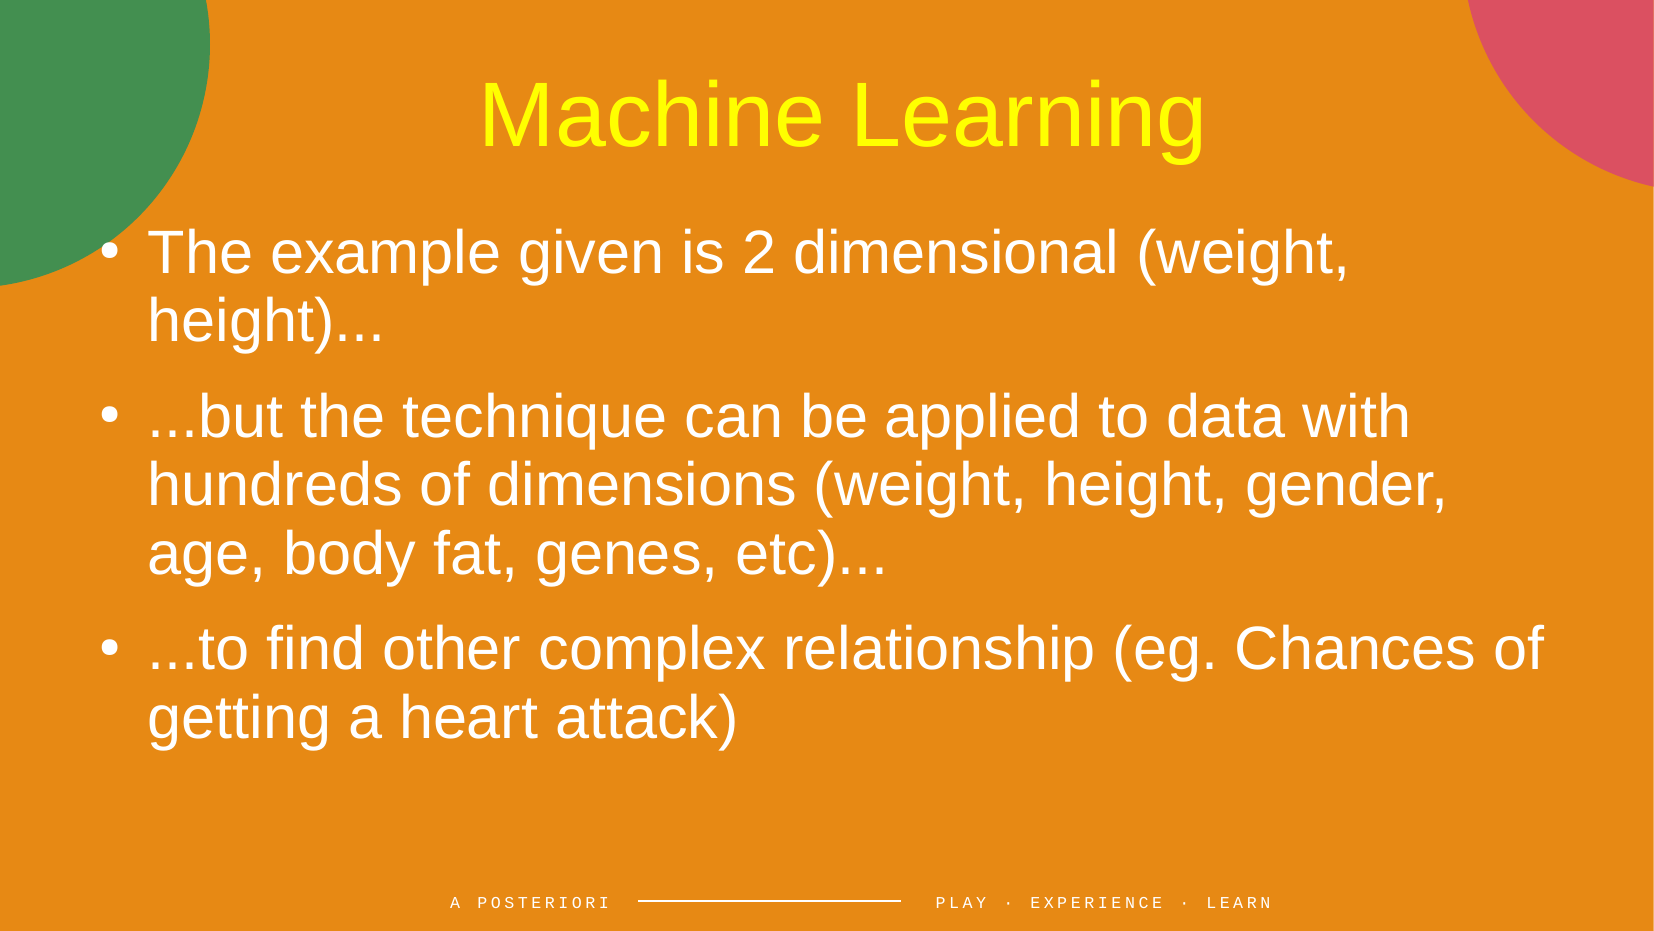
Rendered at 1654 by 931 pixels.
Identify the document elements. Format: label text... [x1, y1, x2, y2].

title Machine Learning [187, 37, 1501, 193]
list The example given is 2 dimensional (weight, height)... ...but the technique can be applied to data with hundreds of dimensions (weight, height, gender, age, body fat, genes, etc)... ...to find other complex relationship (eg. Chances of getting a heart attack) [82, 217, 1571, 758]
